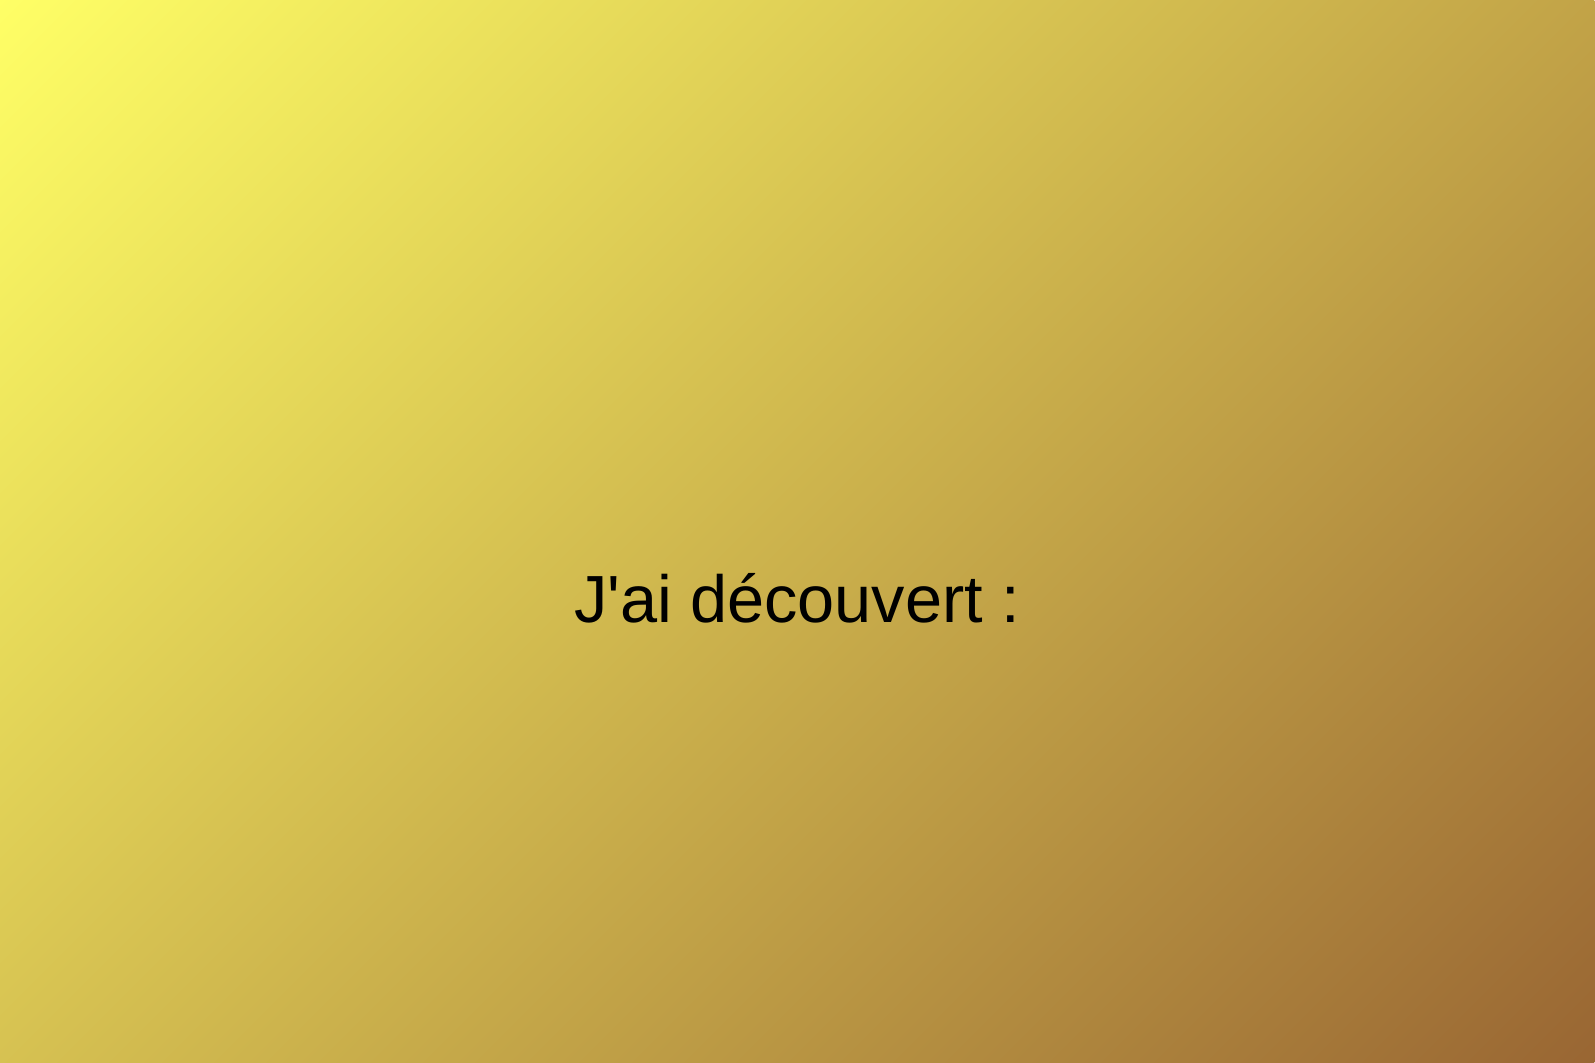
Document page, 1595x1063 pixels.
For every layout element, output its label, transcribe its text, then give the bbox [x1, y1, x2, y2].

text_box J'ai découvert : [79, 554, 1515, 645]
